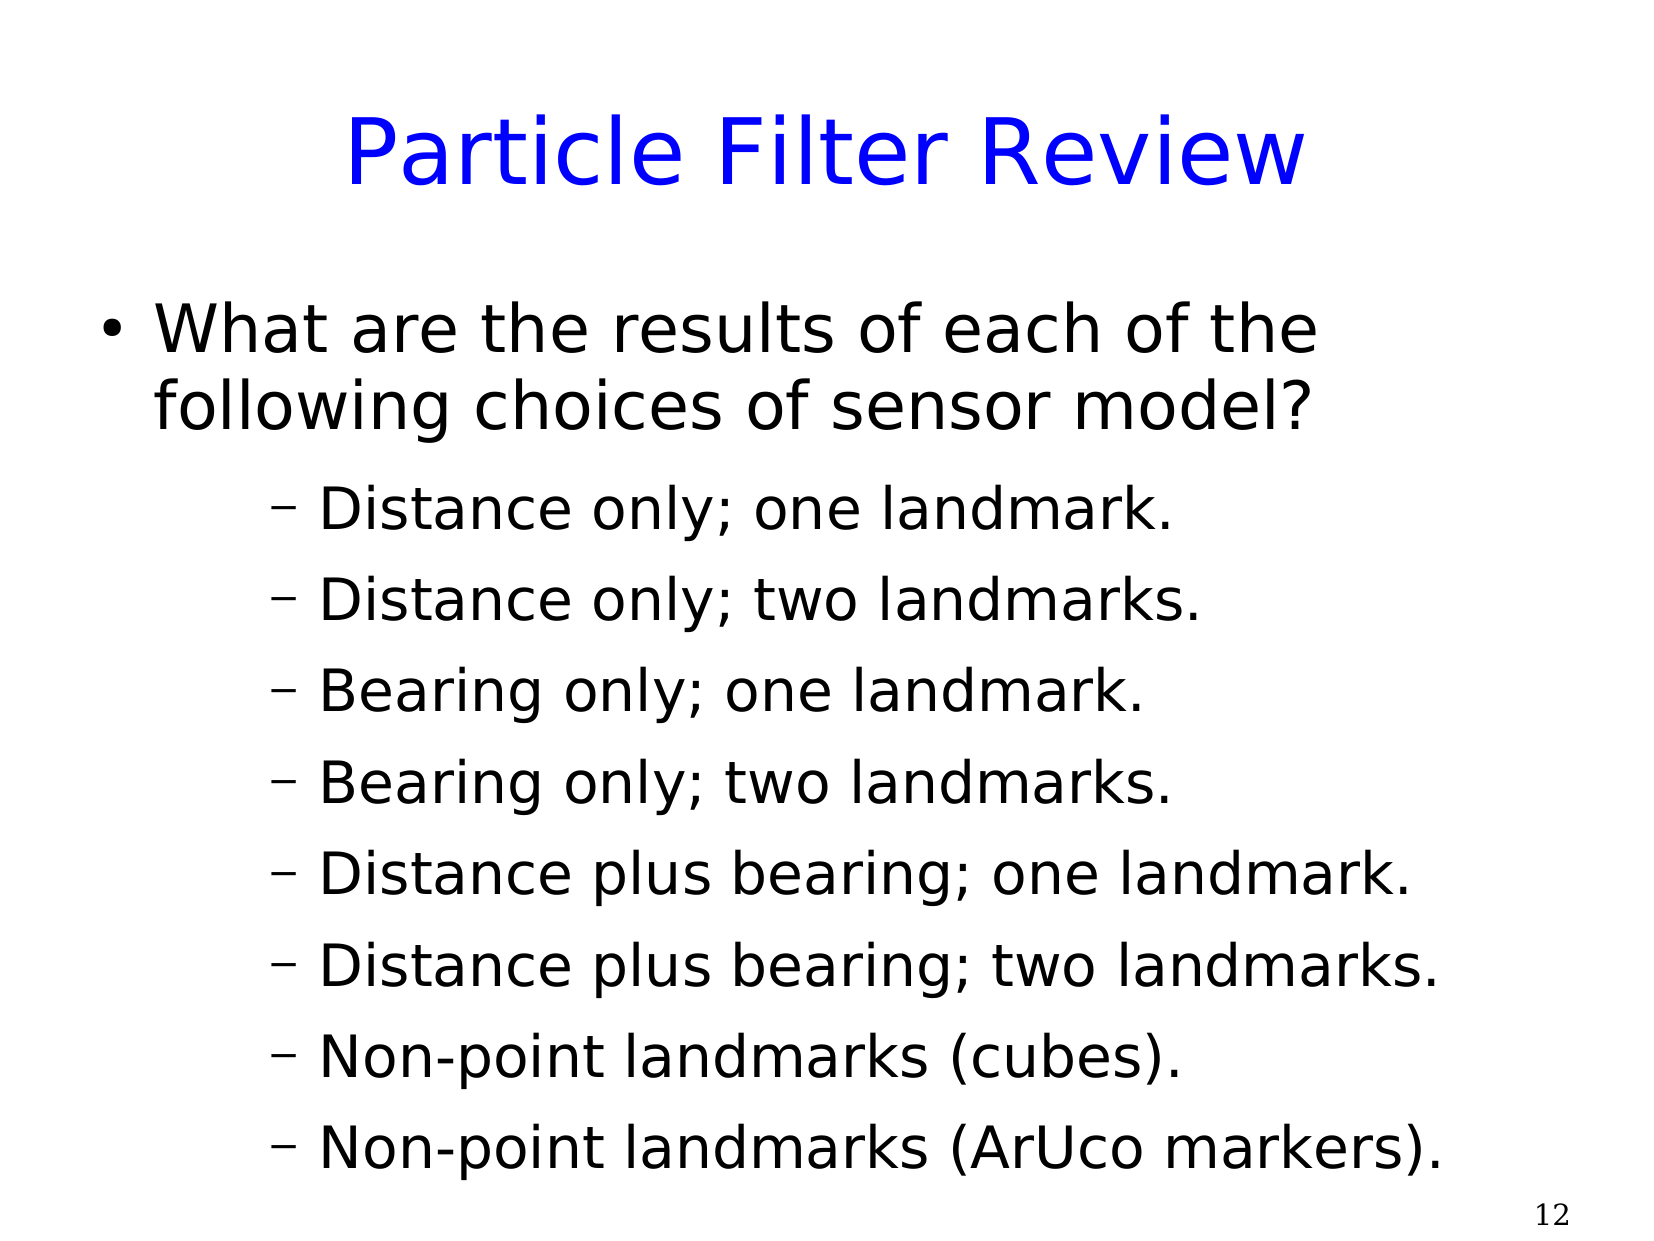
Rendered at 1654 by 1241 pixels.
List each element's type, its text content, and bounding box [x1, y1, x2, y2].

title Particle Filter Review [82, 49, 1571, 257]
list What are the results of each of the following choices of sensor model? Distance only; one landmark. Distance only; two landmarks. Bearing only; one landmark. Bearing only; two landmarks. Distance plus bearing; one landmark. Distance plus bearing; two landmarks. Non-point landmarks (cubes). Non-point landmarks (ArUco markers). [82, 290, 1571, 1183]
